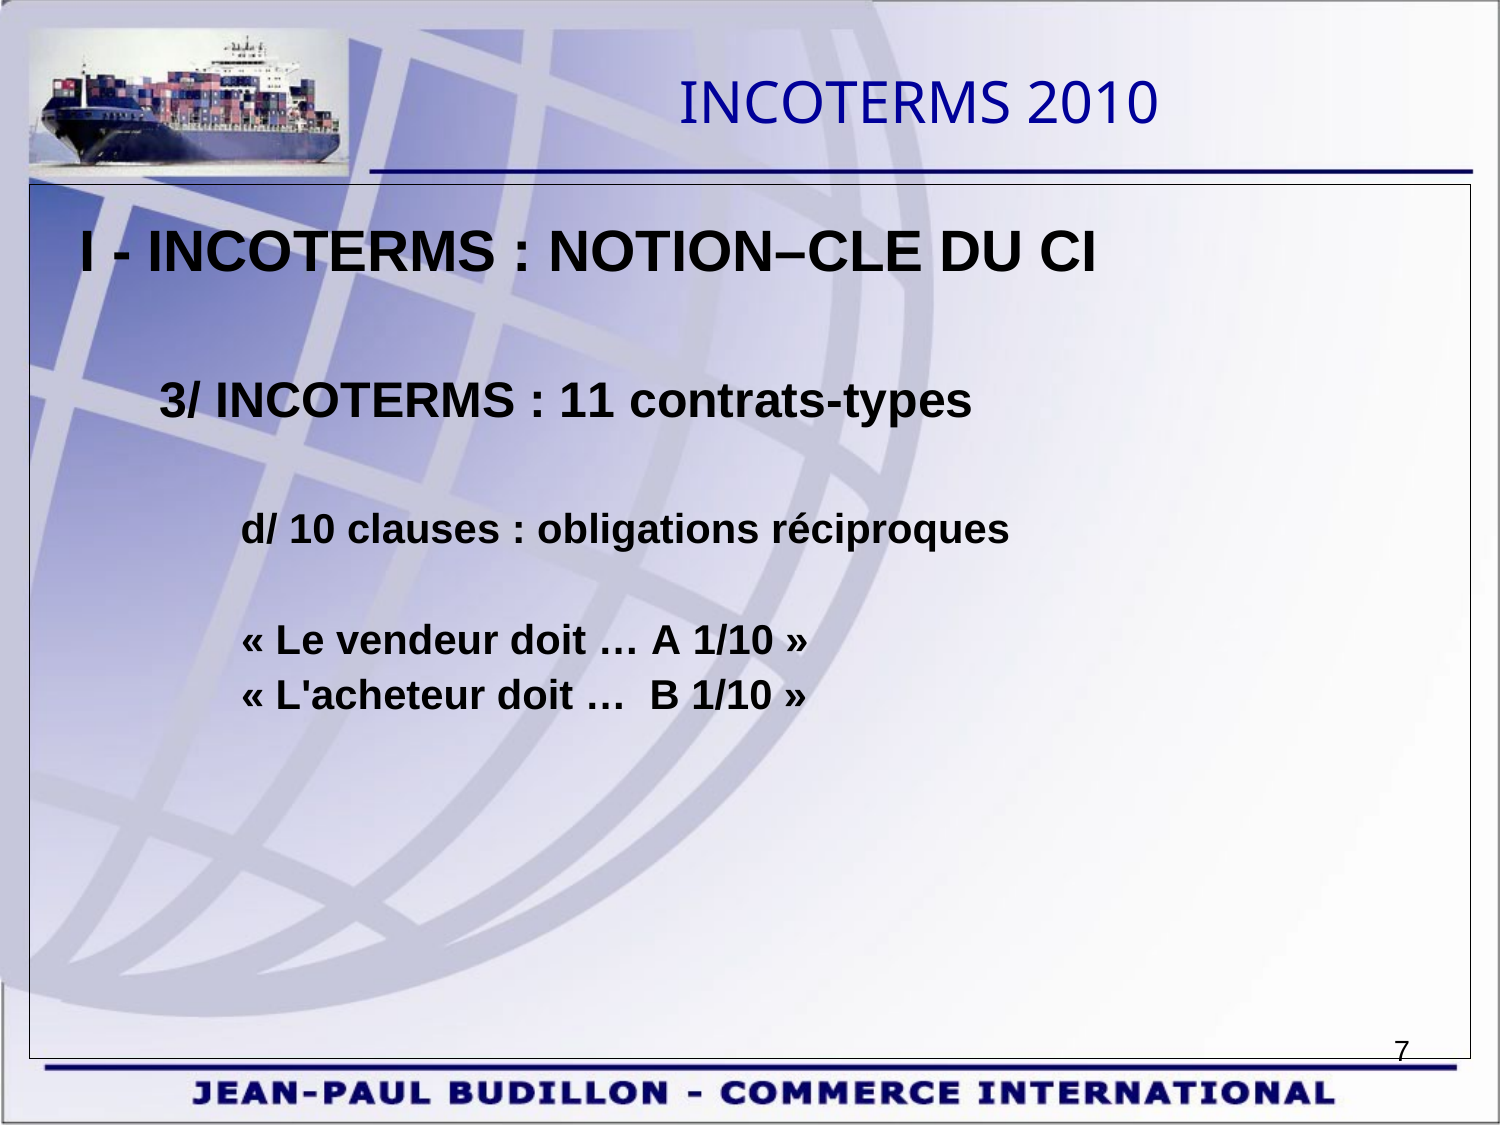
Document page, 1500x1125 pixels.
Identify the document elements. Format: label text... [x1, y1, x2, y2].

list I - INCOTERMS : NOTION–CLE DU CI 3/ INCOTERMS : 11 contrats-types d/ 10 clauses : obligations réciproques « Le vendeur doit … A 1/10 » « L'acheteur doit … B 1/10 » [64, 213, 1447, 1041]
picture [0, 0, 1500, 1125]
title INCOTERMS 2010 [356, 42, 1483, 159]
